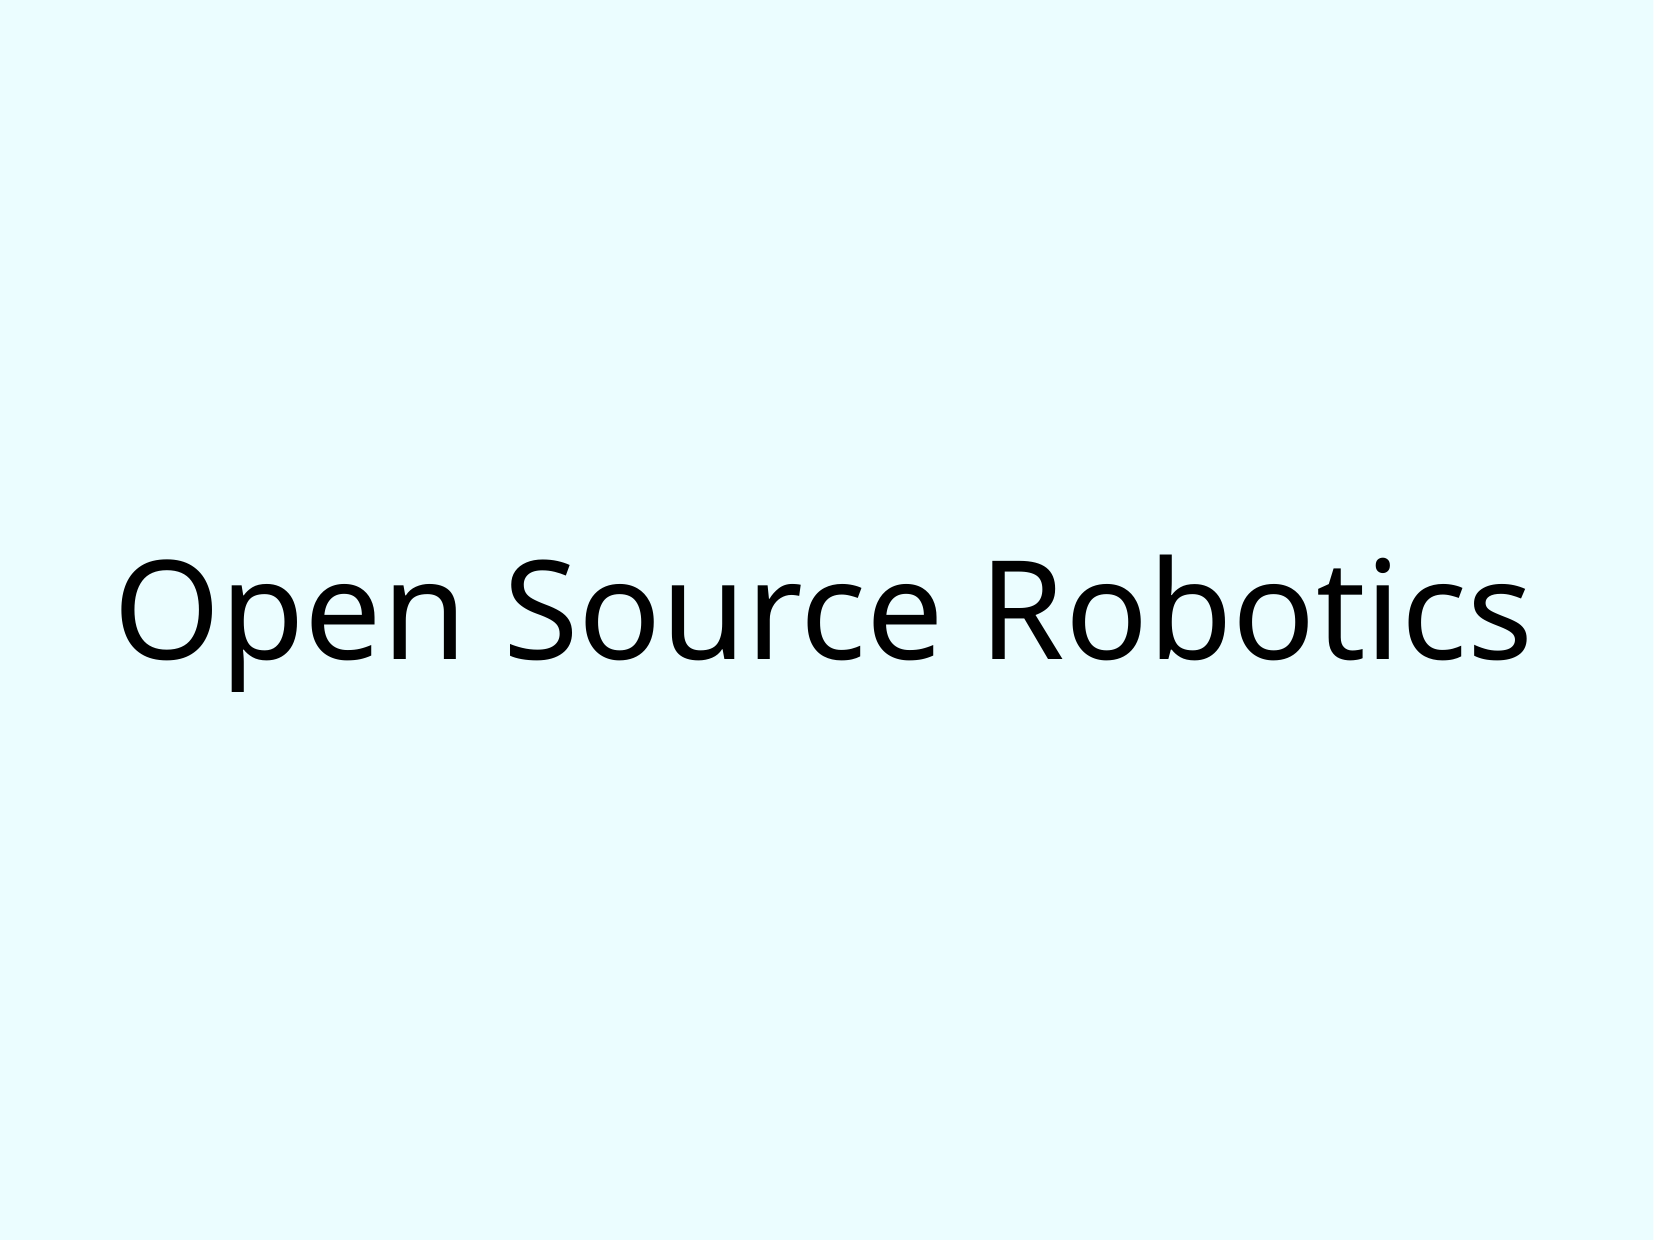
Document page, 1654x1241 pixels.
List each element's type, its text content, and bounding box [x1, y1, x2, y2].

text_box Open Source Robotics [79, 69, 1568, 1144]
